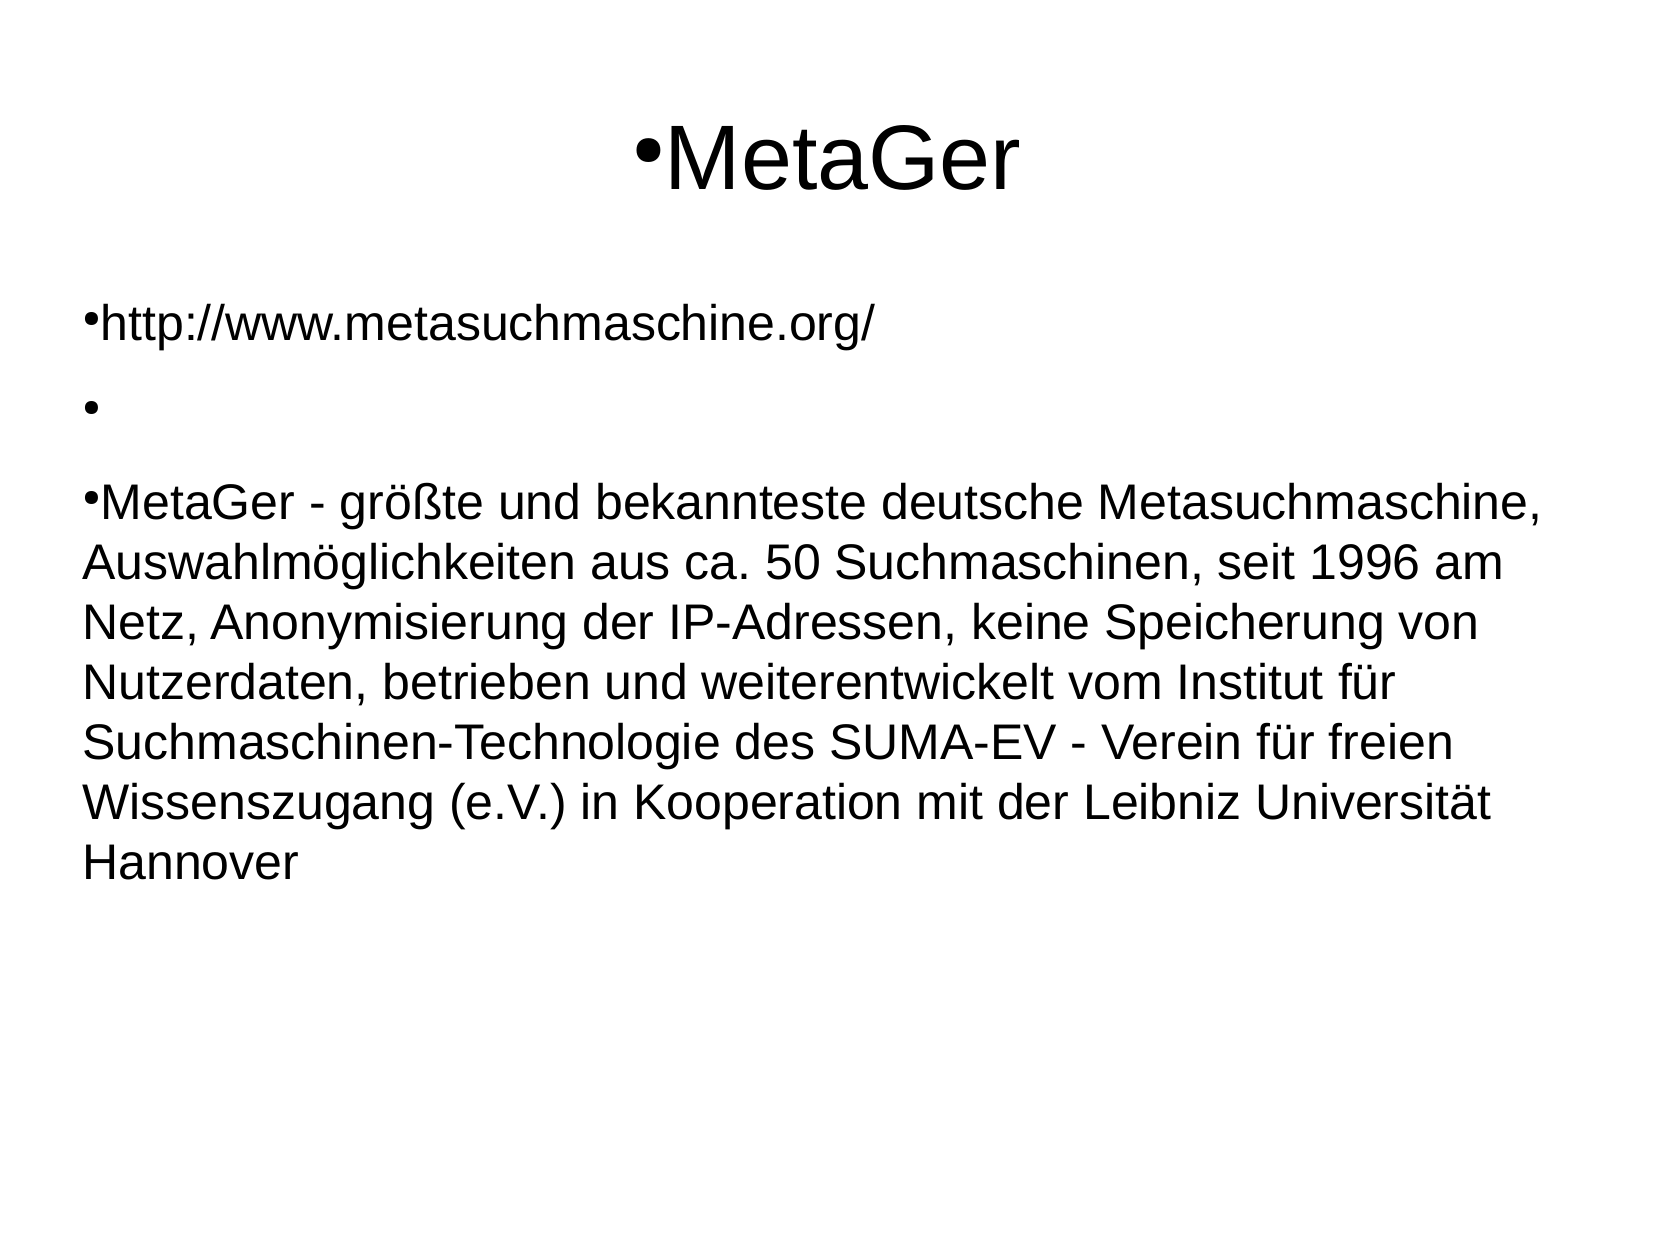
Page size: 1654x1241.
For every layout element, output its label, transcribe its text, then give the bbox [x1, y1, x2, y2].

list http://www.metasuchmaschine.org/ MetaGer - größte und bekannteste deutsche Metasuchmaschine, Auswahlmöglichkeiten aus ca. 50 Suchmaschinen, seit 1996 am Netz, Anonymisierung der IP-Adressen, keine Speicherung von Nutzerdaten, betrieben und weiterentwickelt vom Institut für Suchmaschinen-Technologie des SUMA-EV - Verein für freien Wissenszugang (e.V.) in Kooperation mit der Leibniz Universität Hannover [82, 290, 1571, 1010]
title MetaGer [82, 49, 1571, 257]
